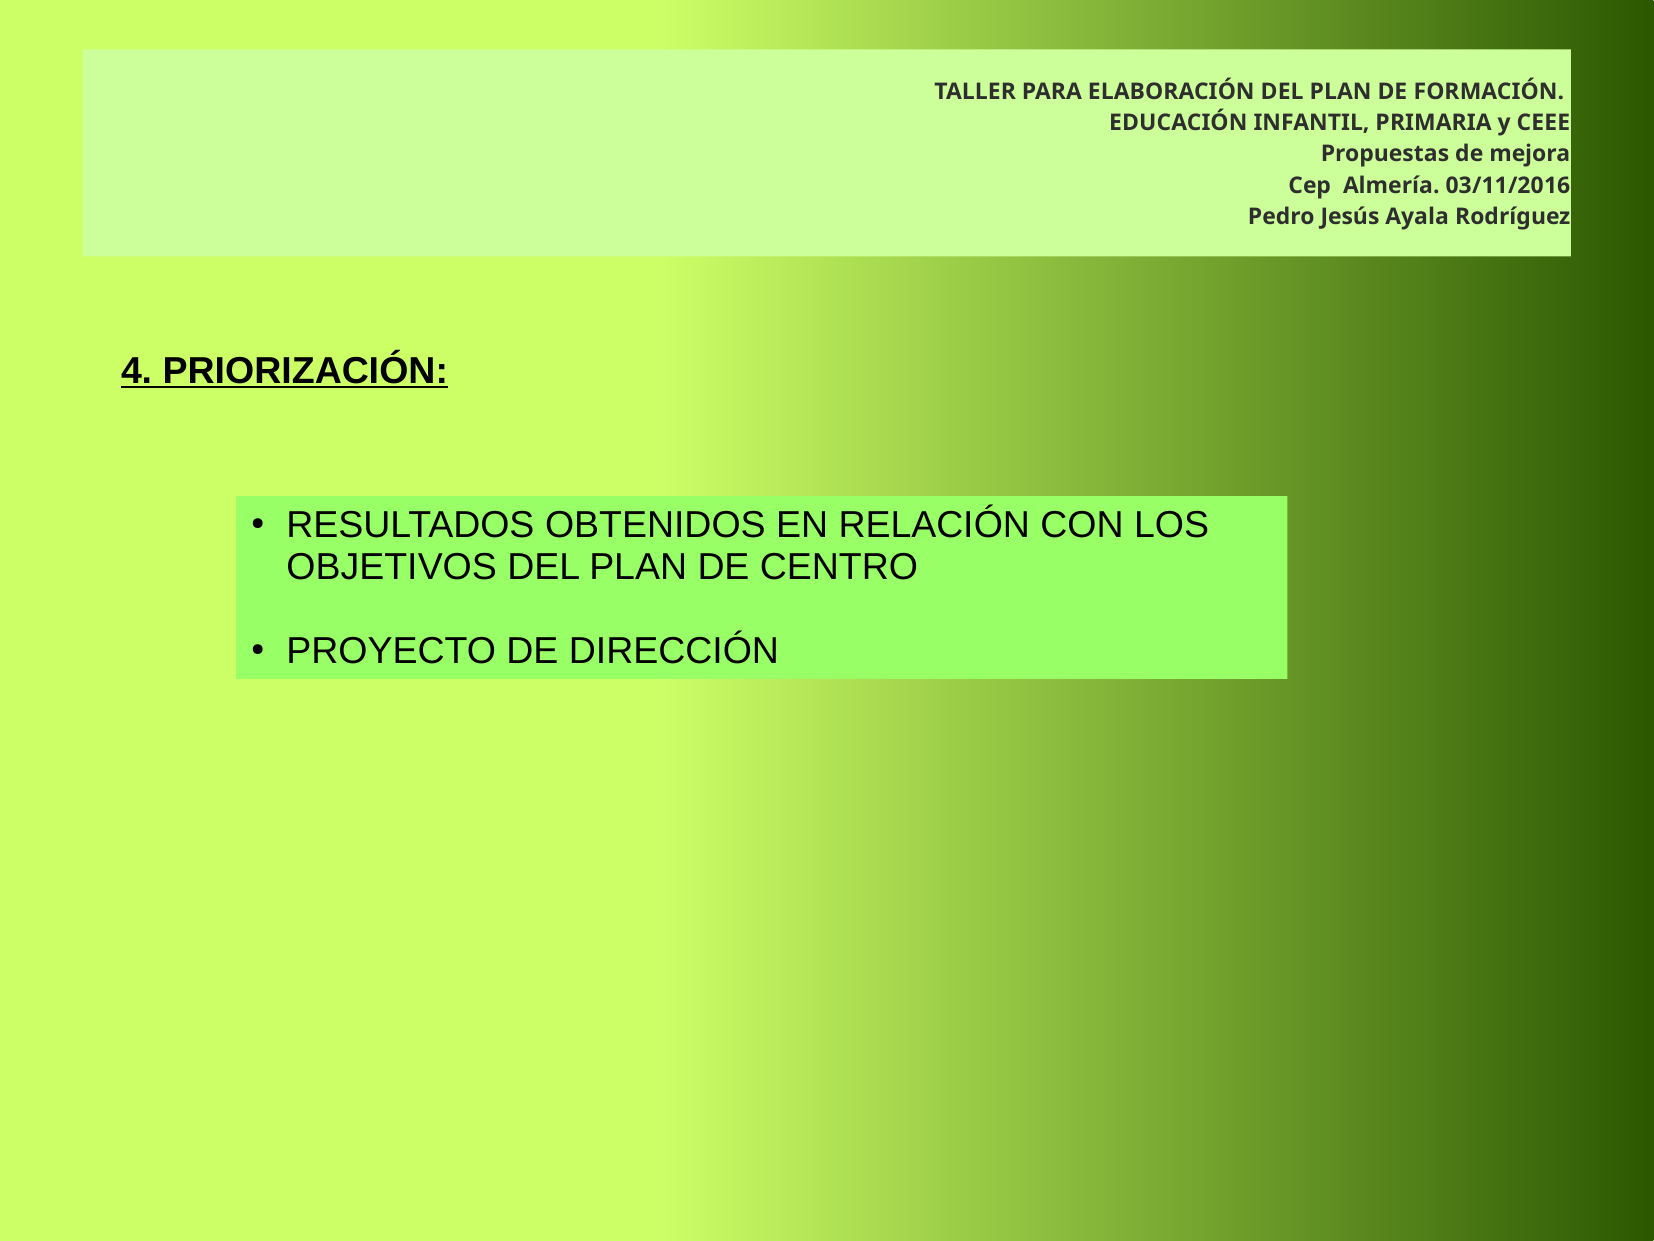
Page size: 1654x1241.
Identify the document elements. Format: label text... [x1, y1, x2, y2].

title TALLER PARA ELABORACIÓN DEL PLAN DE FORMACIÓN. EDUCACIÓN INFANTIL, PRIMARIA y CEEE Propuestas de mejora Cep Almería. 03/11/2016 Pedro Jesús Ayala Rodríguez [82, 49, 1571, 257]
text_box RESULTADOS OBTENIDOS EN RELACIÓN CON LOS OBJETIVOS DEL PLAN DE CENTRO PROYECTO DE DIRECCIÓN [236, 496, 1288, 679]
text_box 4. PRIORIZACIÓN: [106, 342, 1441, 400]
